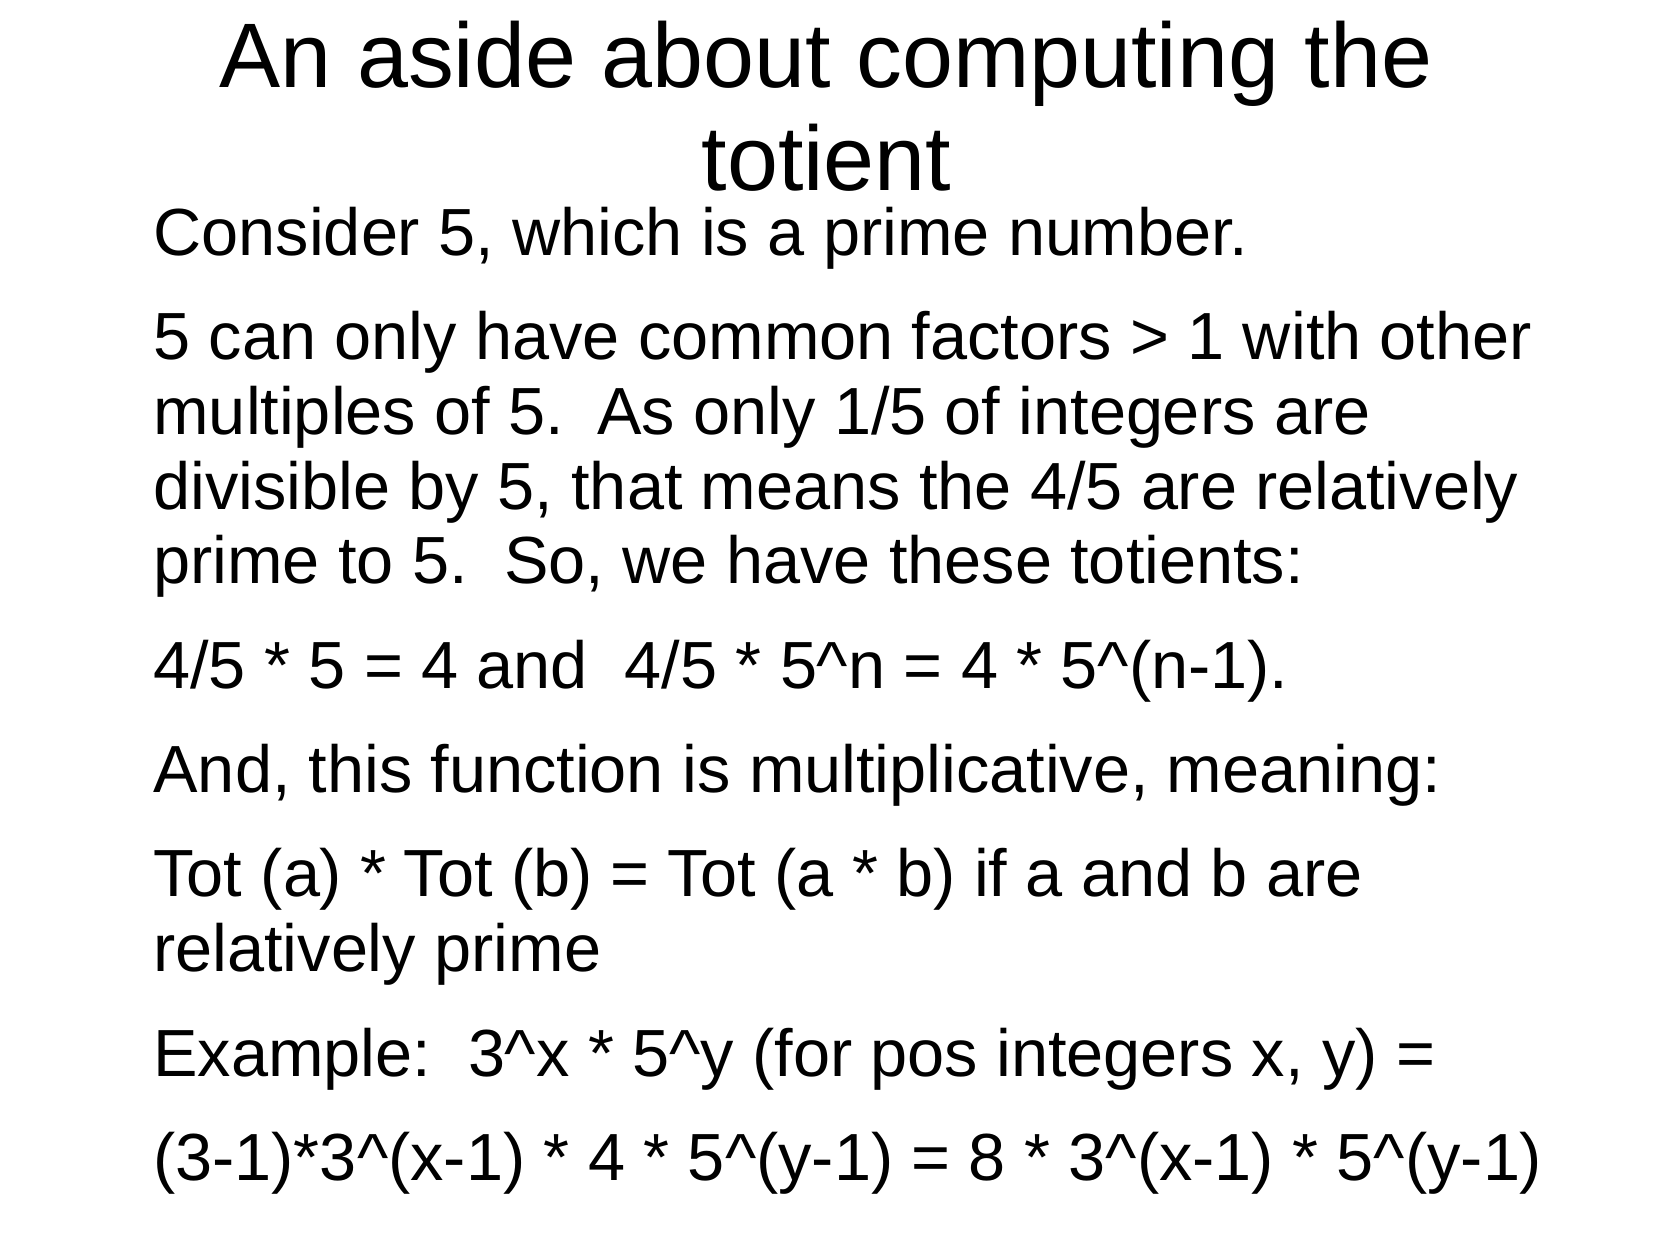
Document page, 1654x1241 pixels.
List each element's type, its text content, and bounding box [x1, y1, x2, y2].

list Consider 5, which is a prime number. 5 can only have common factors > 1 with other multiples of 5. As only 1/5 of integers are divisible by 5, that means the 4/5 are relatively prime to 5. So, we have these totients: 4/5 * 5 = 4 and 4/5 * 5^n = 4 * 5^(n-1). And, this function is multiplicative, meaning: Tot (a) * Tot (b) = Tot (a * b) if a and b are relatively prime Example: 3^x * 5^y (for pos integers x, y) = (3-1)*3^(x-1) * 4 * 5^(y-1) = 8 * 3^(x-1) * 5^(y-1) [82, 195, 1571, 1201]
title An aside about computing the totient [82, 49, 1571, 166]
